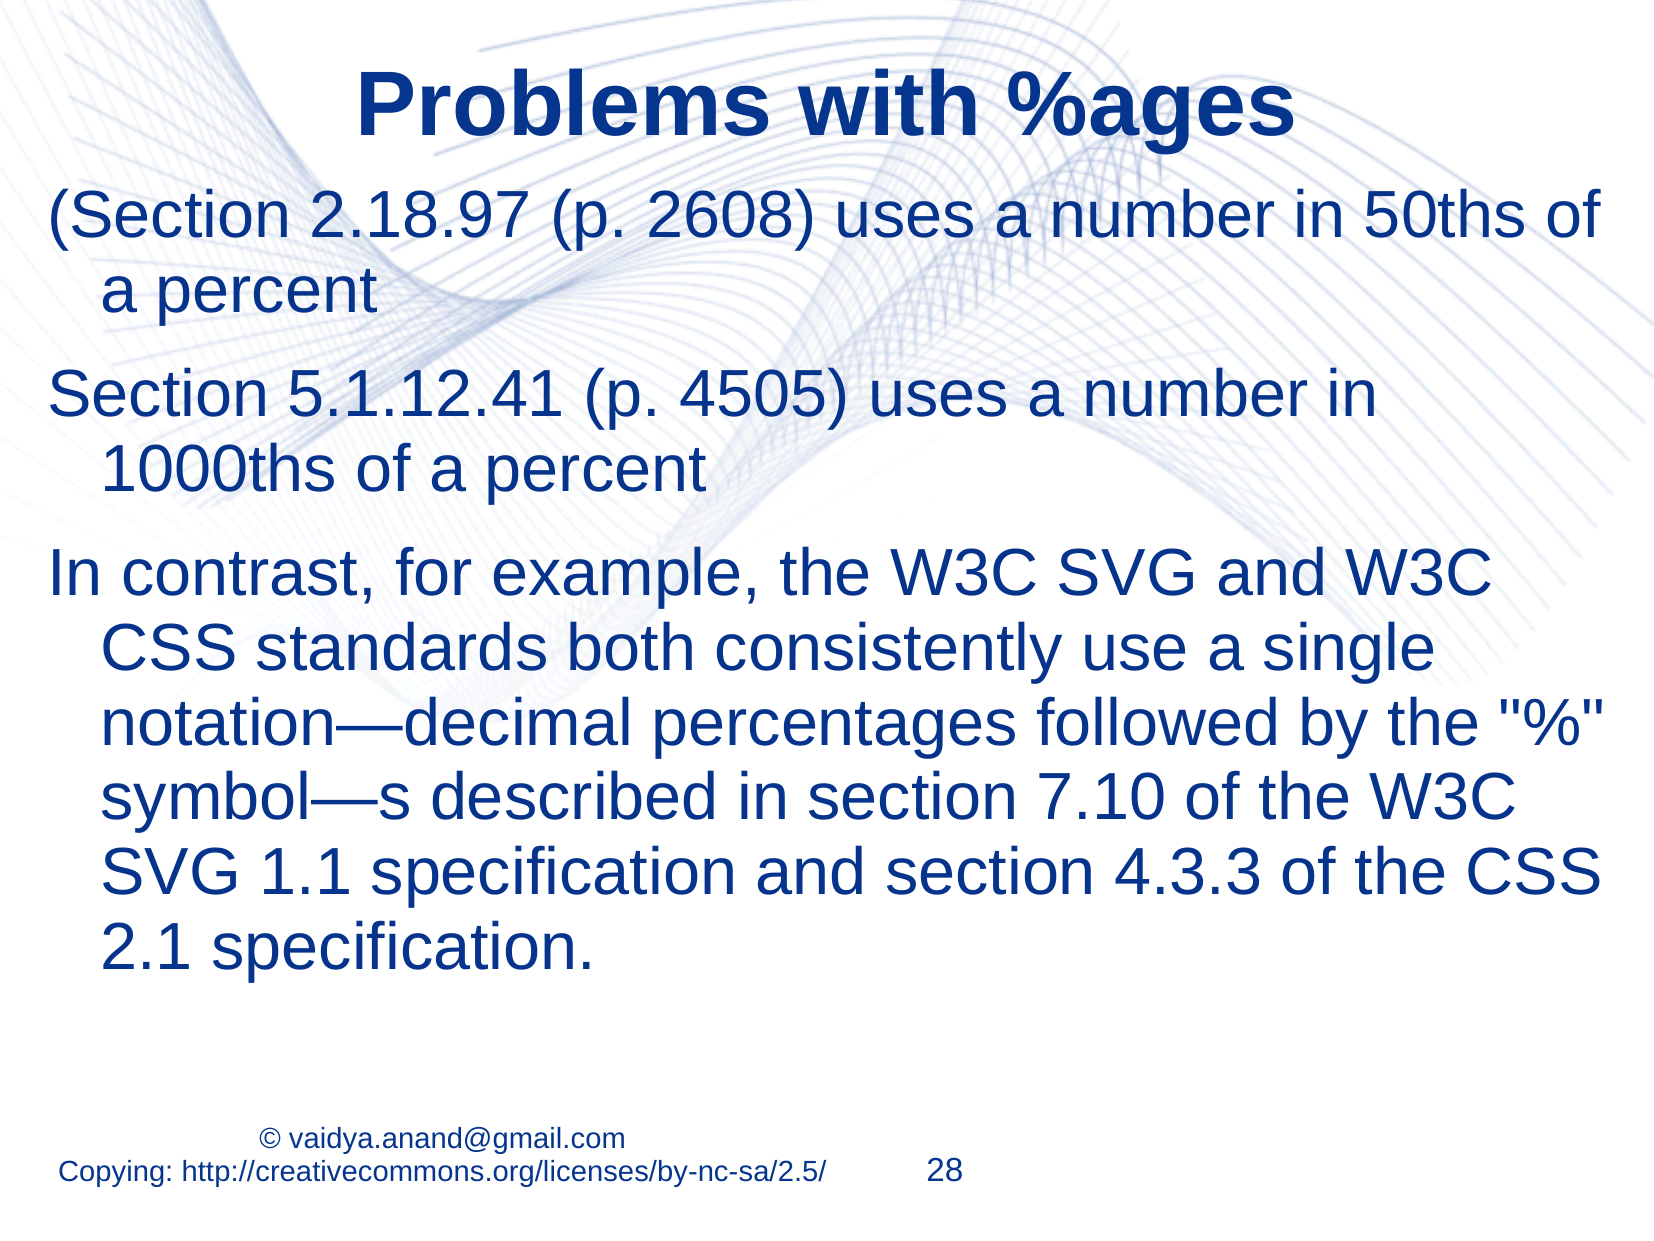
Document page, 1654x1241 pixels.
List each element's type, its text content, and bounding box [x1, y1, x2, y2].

title Problems with %ages [29, 36, 1625, 170]
picture [0, 0, 1654, 1241]
list (Section 2.18.97 (p. 2608) uses a number in 50ths of a percent Section 5.1.12.41 (p. 4505) uses a number in 1000ths of a percent In contrast, for example, the W3C SVG and W3C CSS standards both consistently use a single notation—decimal percentages followed by the "%" symbol—s described in section 7.10 of the W3C SVG 1.1 specification and section 4.3.3 of the CSS 2.1 specification. [29, 177, 1625, 1108]
